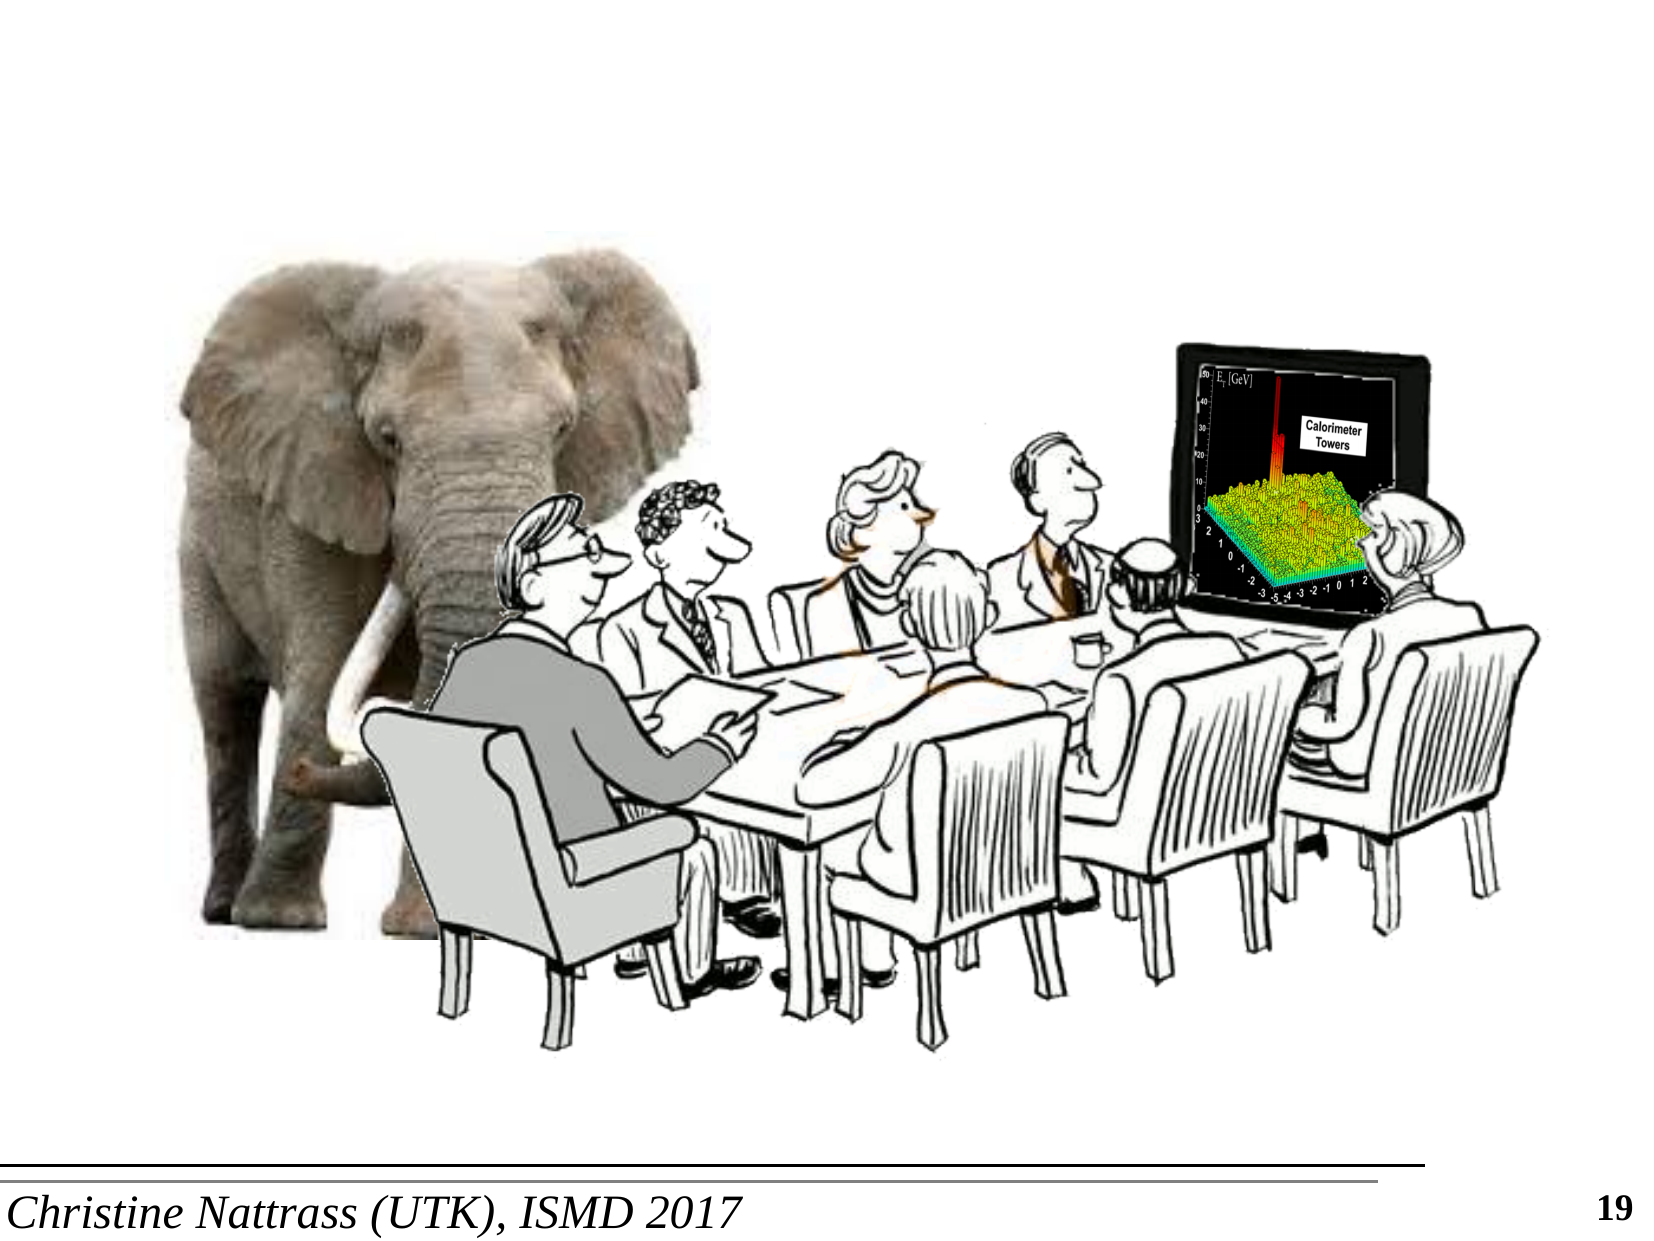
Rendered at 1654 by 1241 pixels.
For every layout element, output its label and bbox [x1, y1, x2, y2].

picture [164, 156, 1552, 1083]
